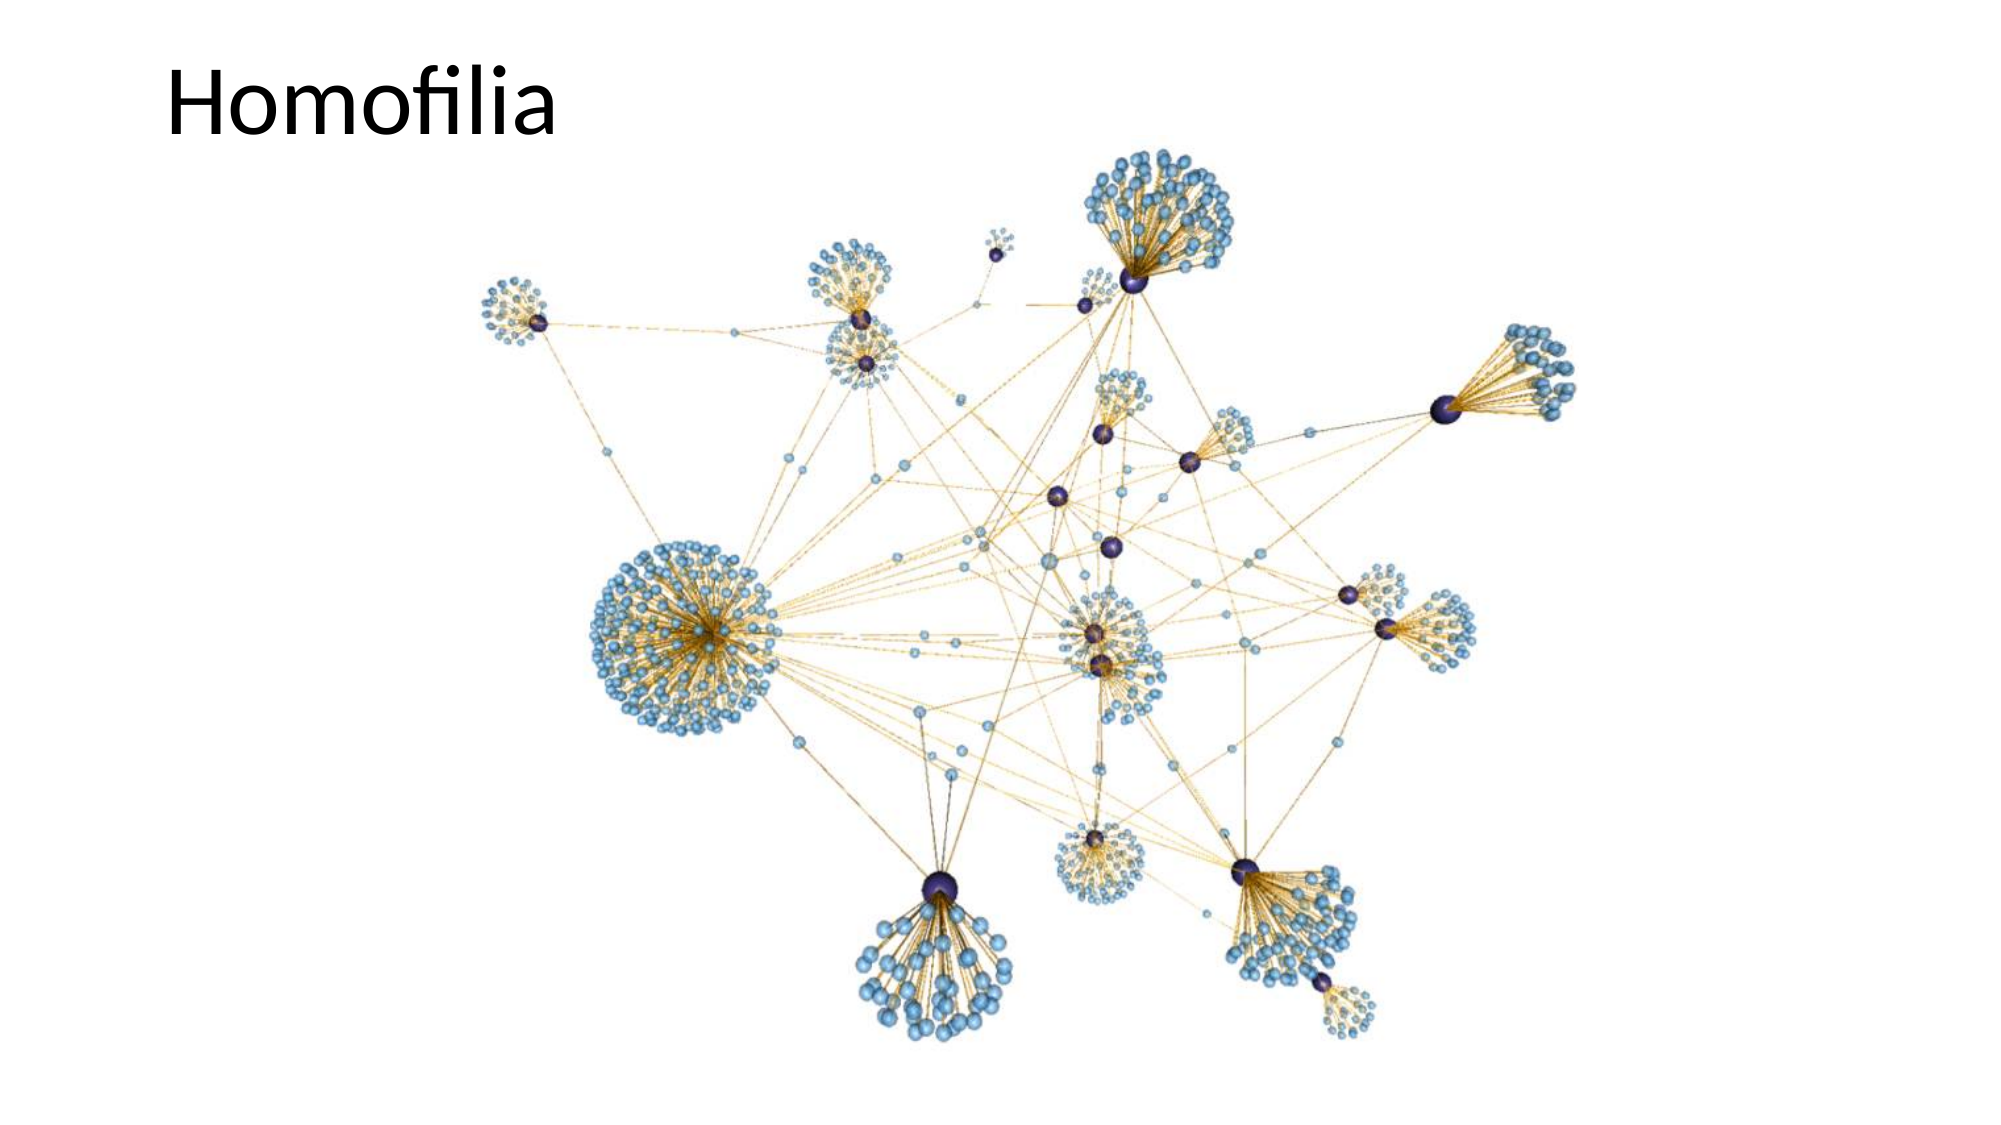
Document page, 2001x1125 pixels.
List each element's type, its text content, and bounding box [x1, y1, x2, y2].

picture [331, 135, 1579, 1070]
title Homofilia [165, 47, 1666, 168]
